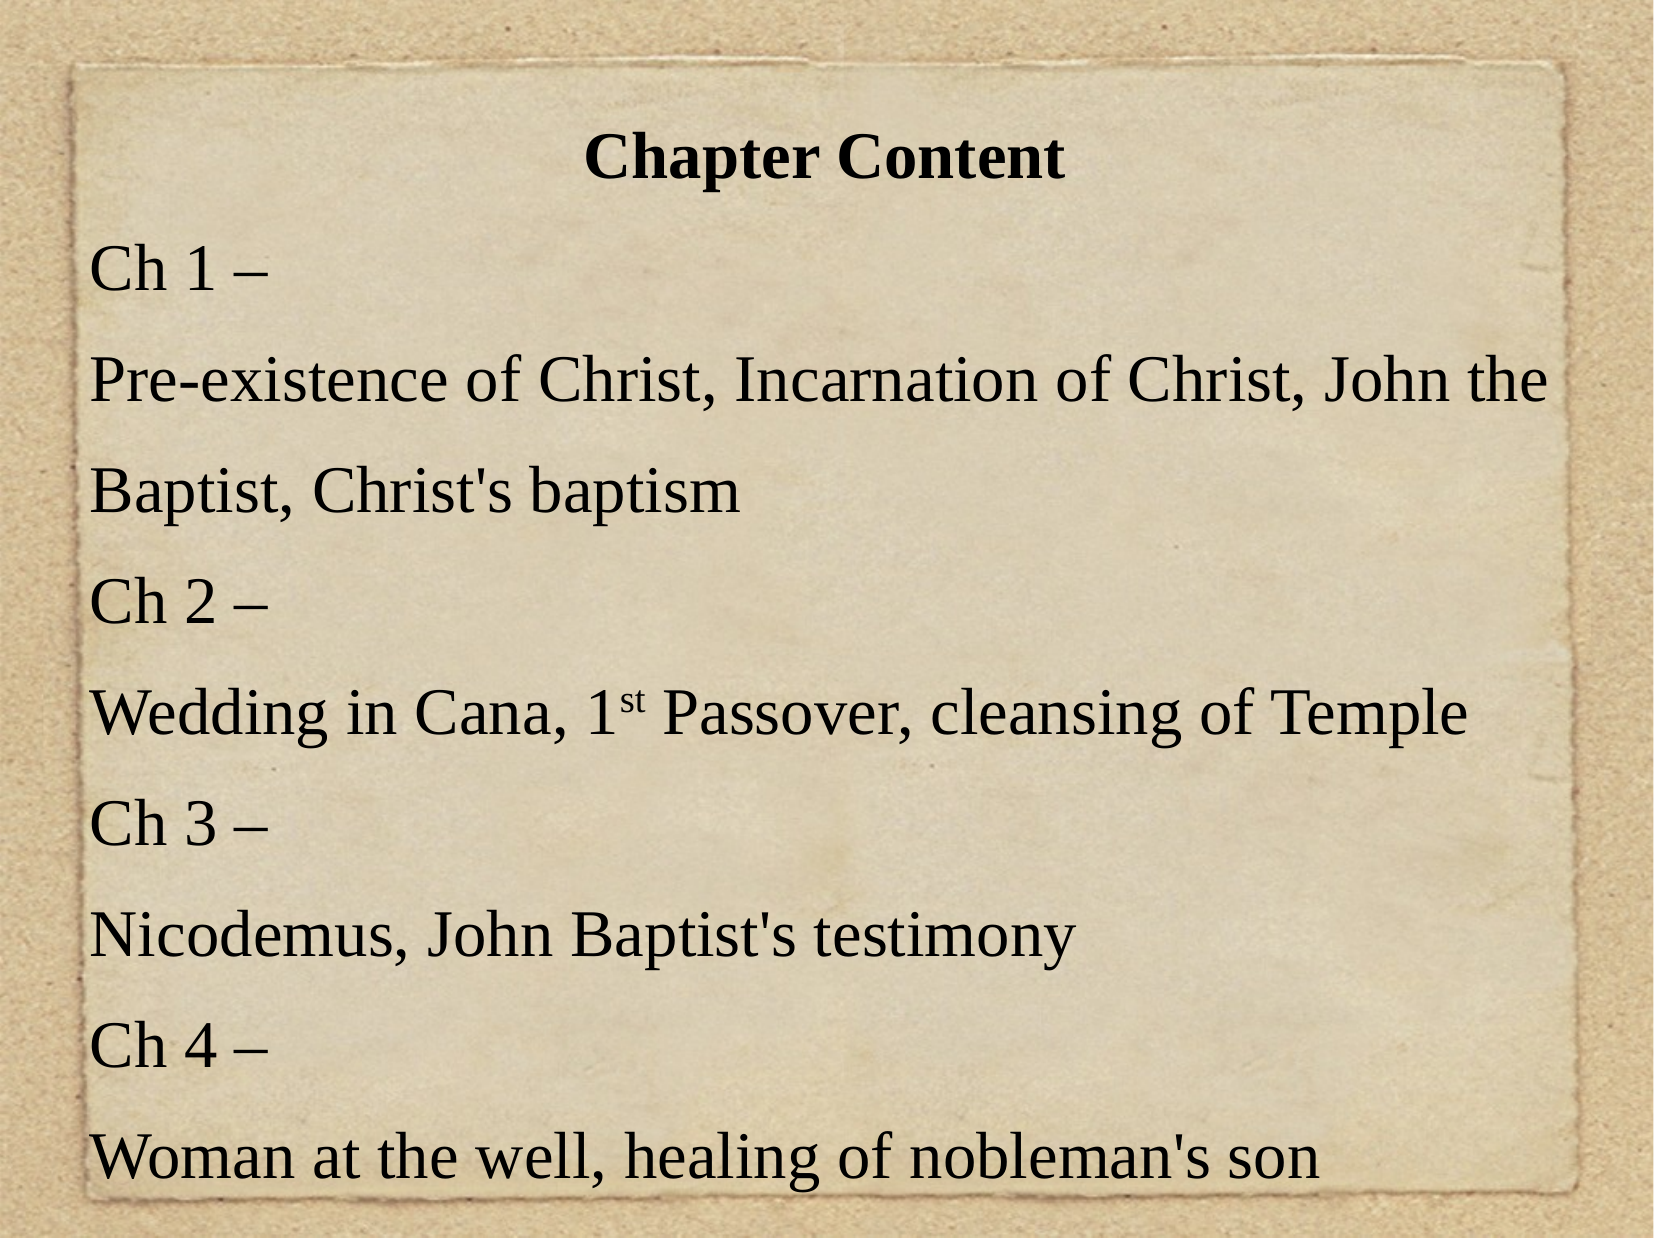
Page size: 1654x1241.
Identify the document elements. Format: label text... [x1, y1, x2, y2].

picture [0, 0, 1654, 1238]
text_box Chapter Content Ch 1 – Pre-existence of Christ, Incarnation of Christ, John the Baptist, Christ's baptism Ch 2 – Wedding in Cana, 1st Passover, cleansing of Temple Ch 3 – Nicodemus, John Baptist's testimony Ch 4 – Woman at the well, healing of nobleman's son [75, 75, 1576, 1241]
